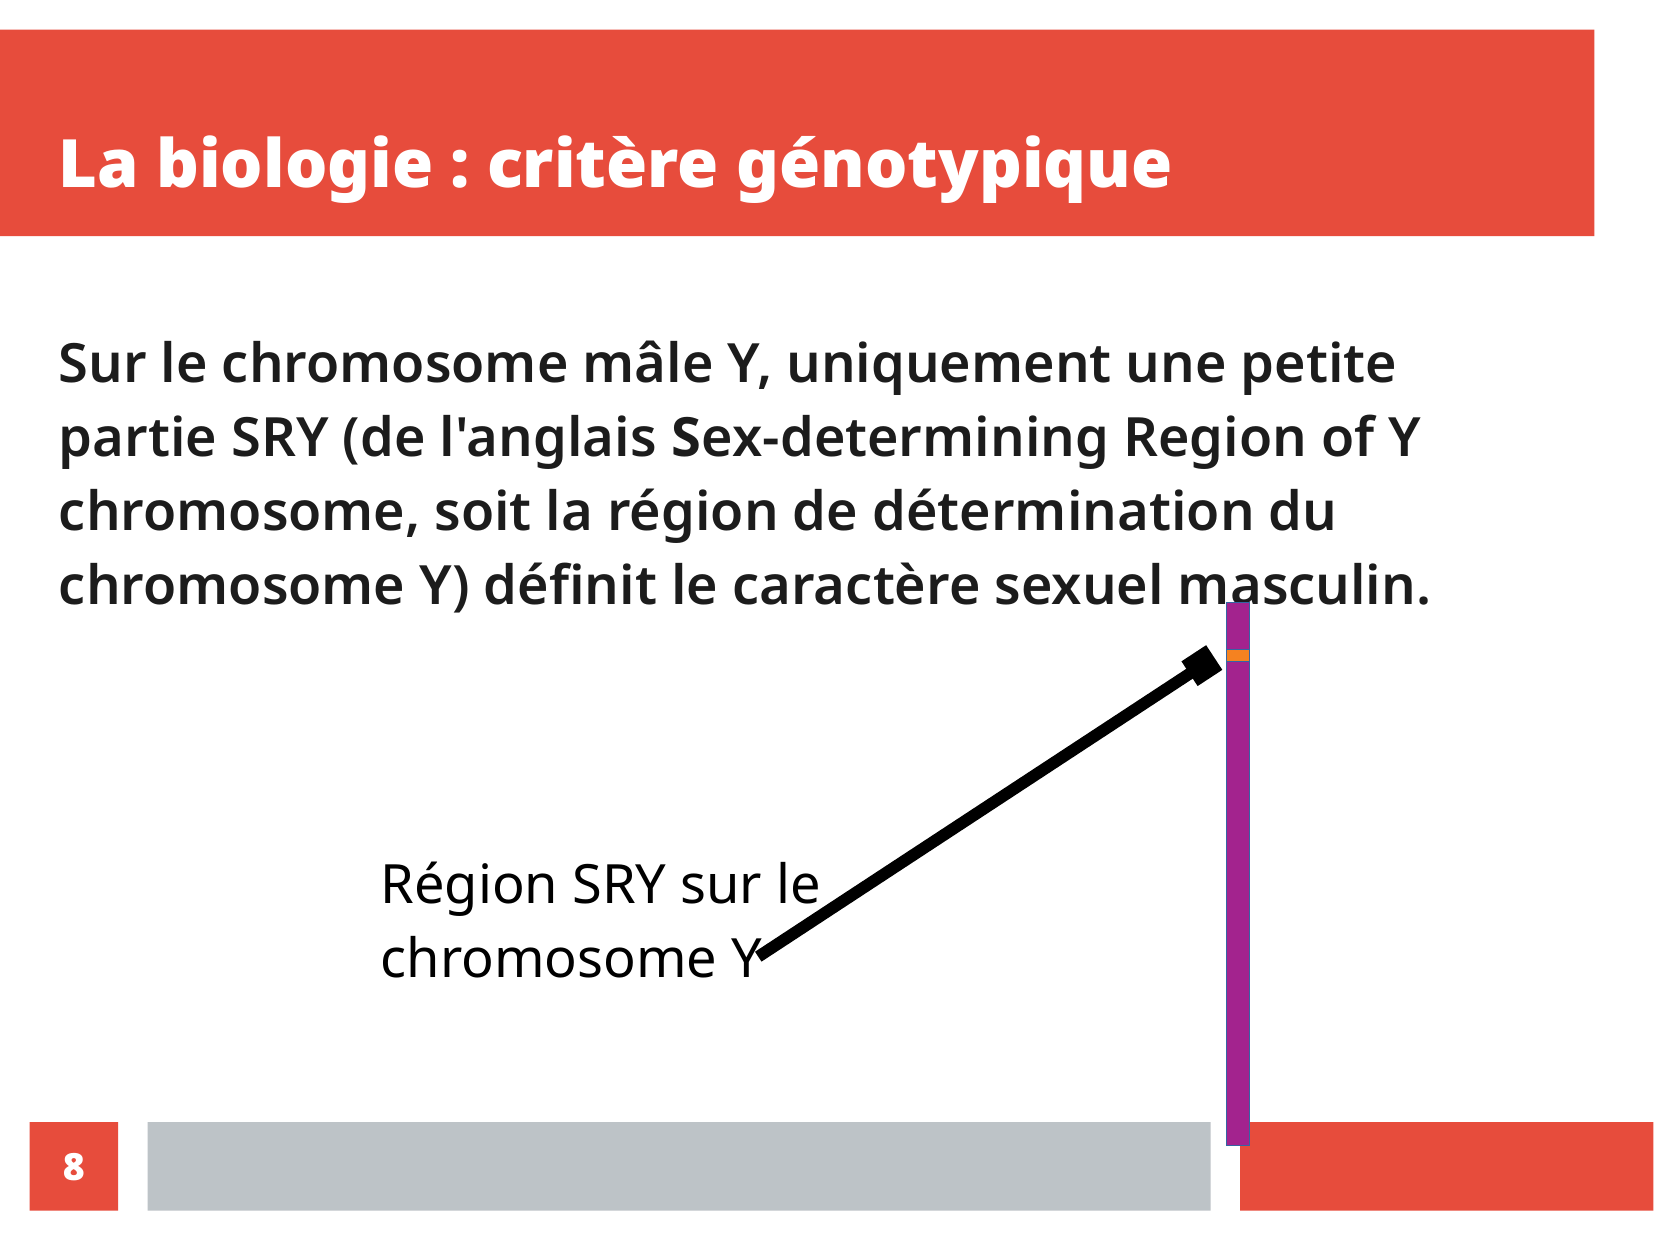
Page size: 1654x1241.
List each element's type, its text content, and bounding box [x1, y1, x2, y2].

list Sur le chromosome mâle Y, uniquement une petite partie SRY (de l'anglais Sex-determining Region of Y chromosome, soit la région de détermination du chromosome Y) définit le caractère sexuel masculin. [59, 324, 1565, 1093]
text_box [1226, 602, 1250, 1146]
title La biologie : critère génotypique [59, 59, 1595, 207]
text_box Région SRY sur le chromosome Y [366, 838, 957, 990]
